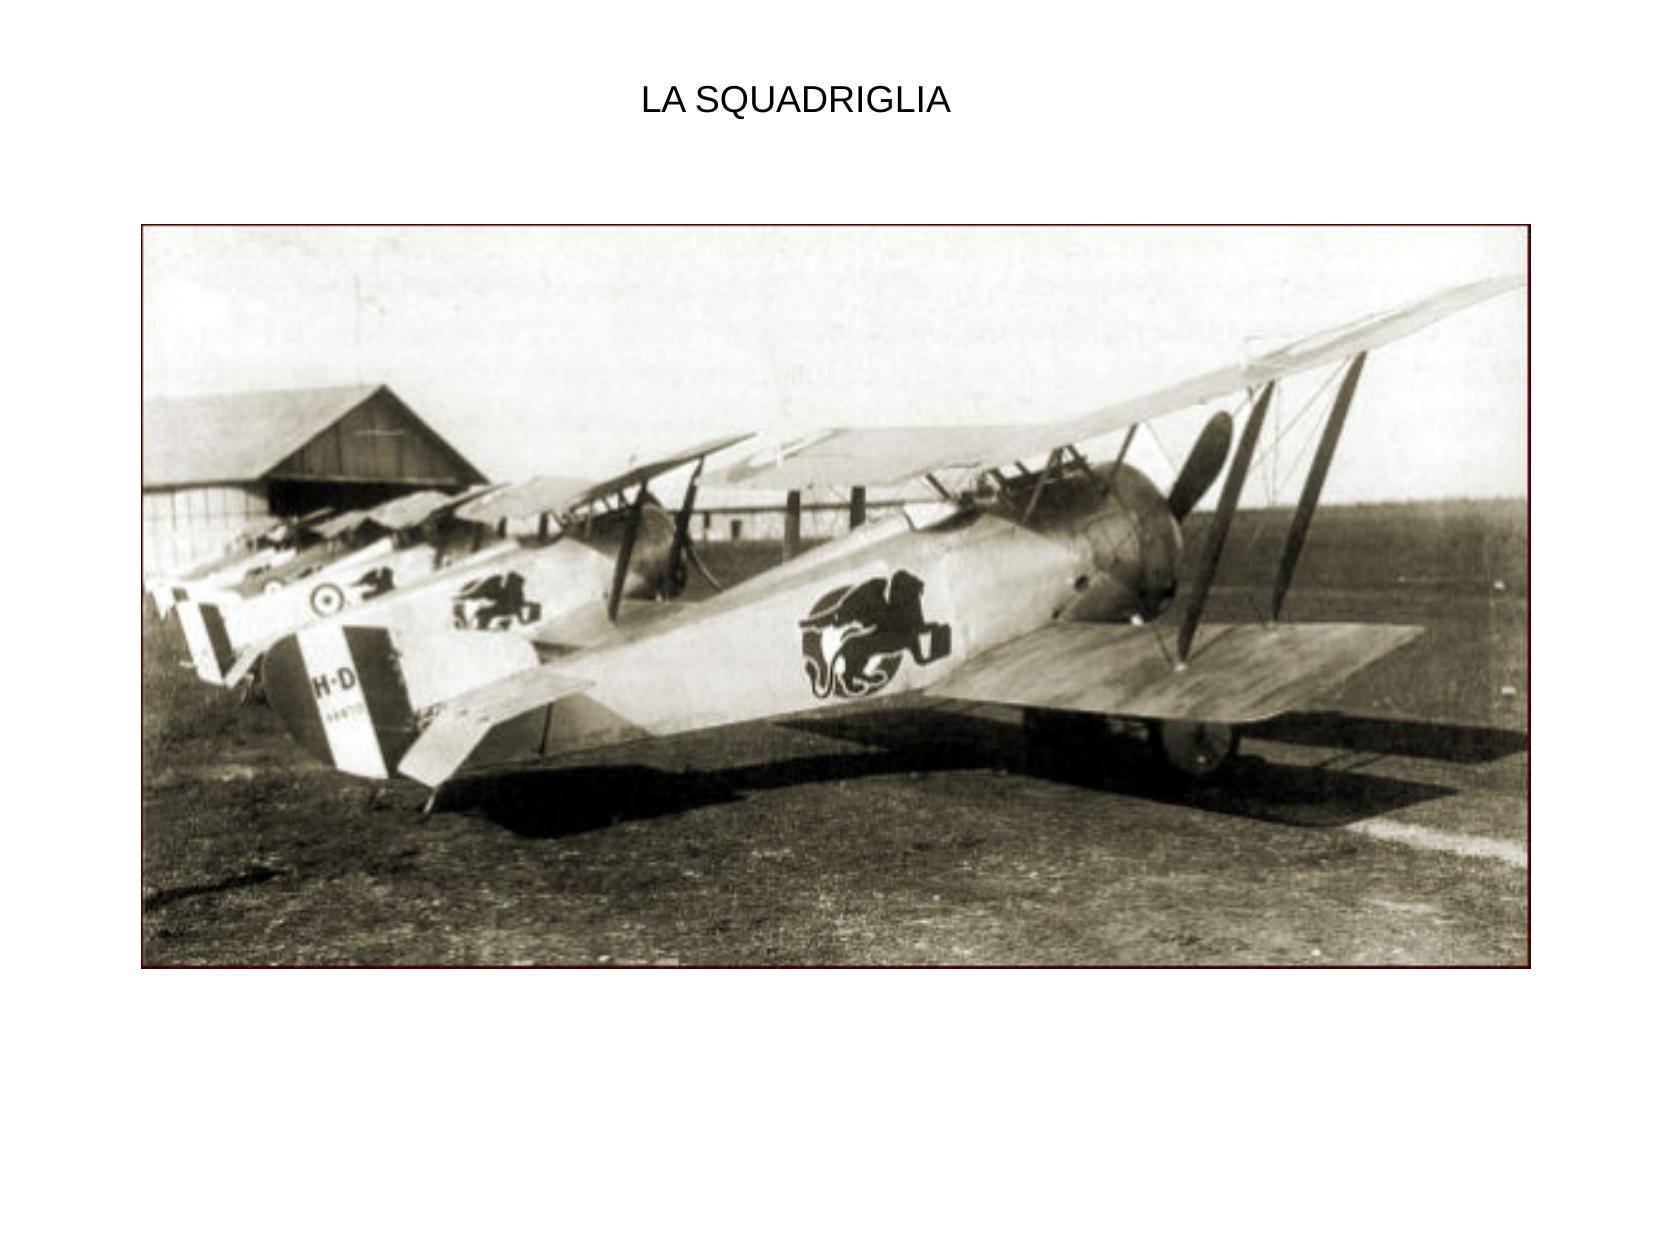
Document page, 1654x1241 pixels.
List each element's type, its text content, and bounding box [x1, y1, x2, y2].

text_box LA SQUADRIGLIA [625, 70, 1075, 189]
picture [141, 224, 1531, 969]
